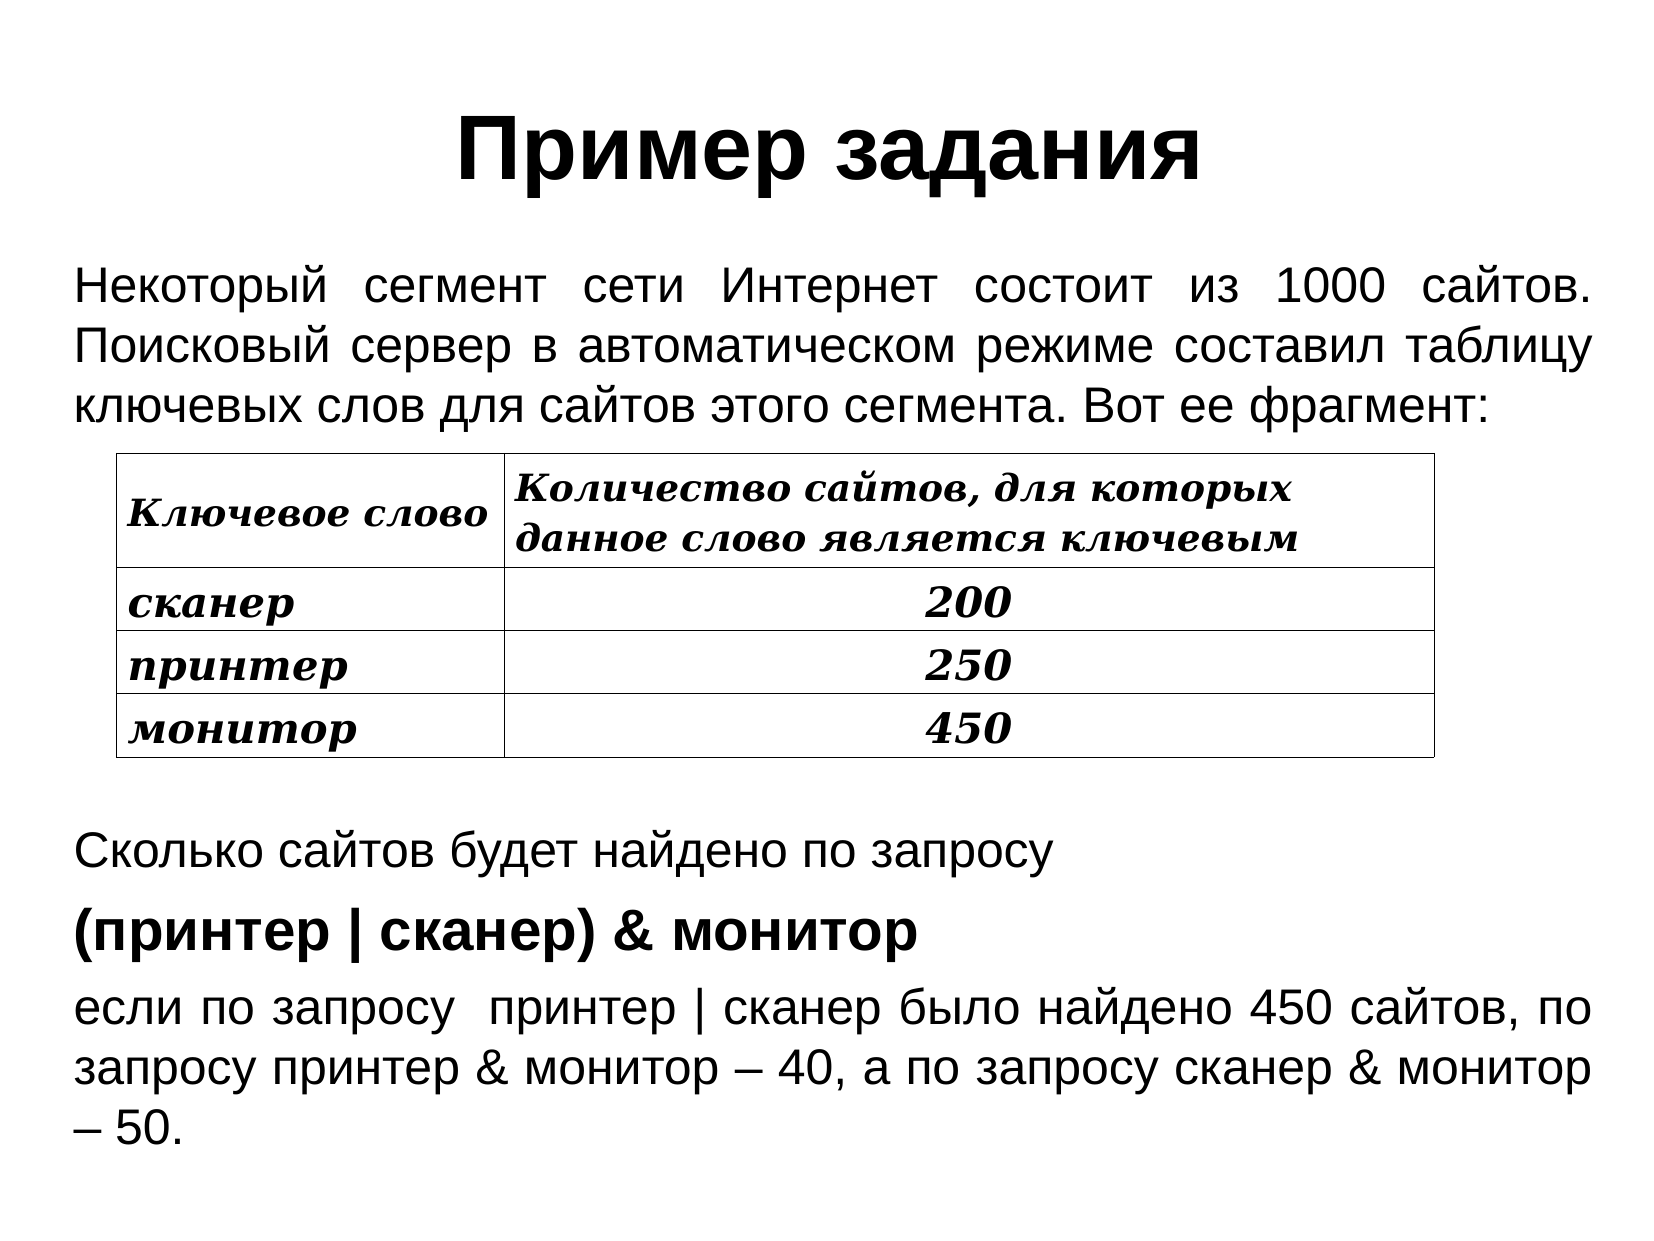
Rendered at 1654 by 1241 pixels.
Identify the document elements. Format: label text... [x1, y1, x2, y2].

title Пример задания [82, 68, 1571, 245]
table_cell 450 [505, 694, 1434, 757]
table_cell сканер [117, 568, 504, 630]
table_cell 250 [505, 631, 1434, 693]
list Некоторый сегмент сети Интернет состоит из 1000 сайтов. Поисковый сервер в автоматическом режиме составил таблицу ключевых слов для сайтов этого сегмента. Вот ее фрагмент: Сколько сайтов будет найдено по запросу (принтер | сканер) & монитор если по запросу принтер | сканер было найдено 450 сайтов, по запросу принтер & монитор – 40, а по запросу сканер & монитор – 50. [58, 245, 1609, 1217]
table_cell монитор [117, 694, 504, 757]
table_header Количество сайтов, для которых данное слово является ключевым [505, 454, 1434, 567]
table_cell принтер [117, 631, 504, 693]
table_header Ключевое слово [117, 454, 504, 567]
table_cell 200 [505, 568, 1434, 630]
